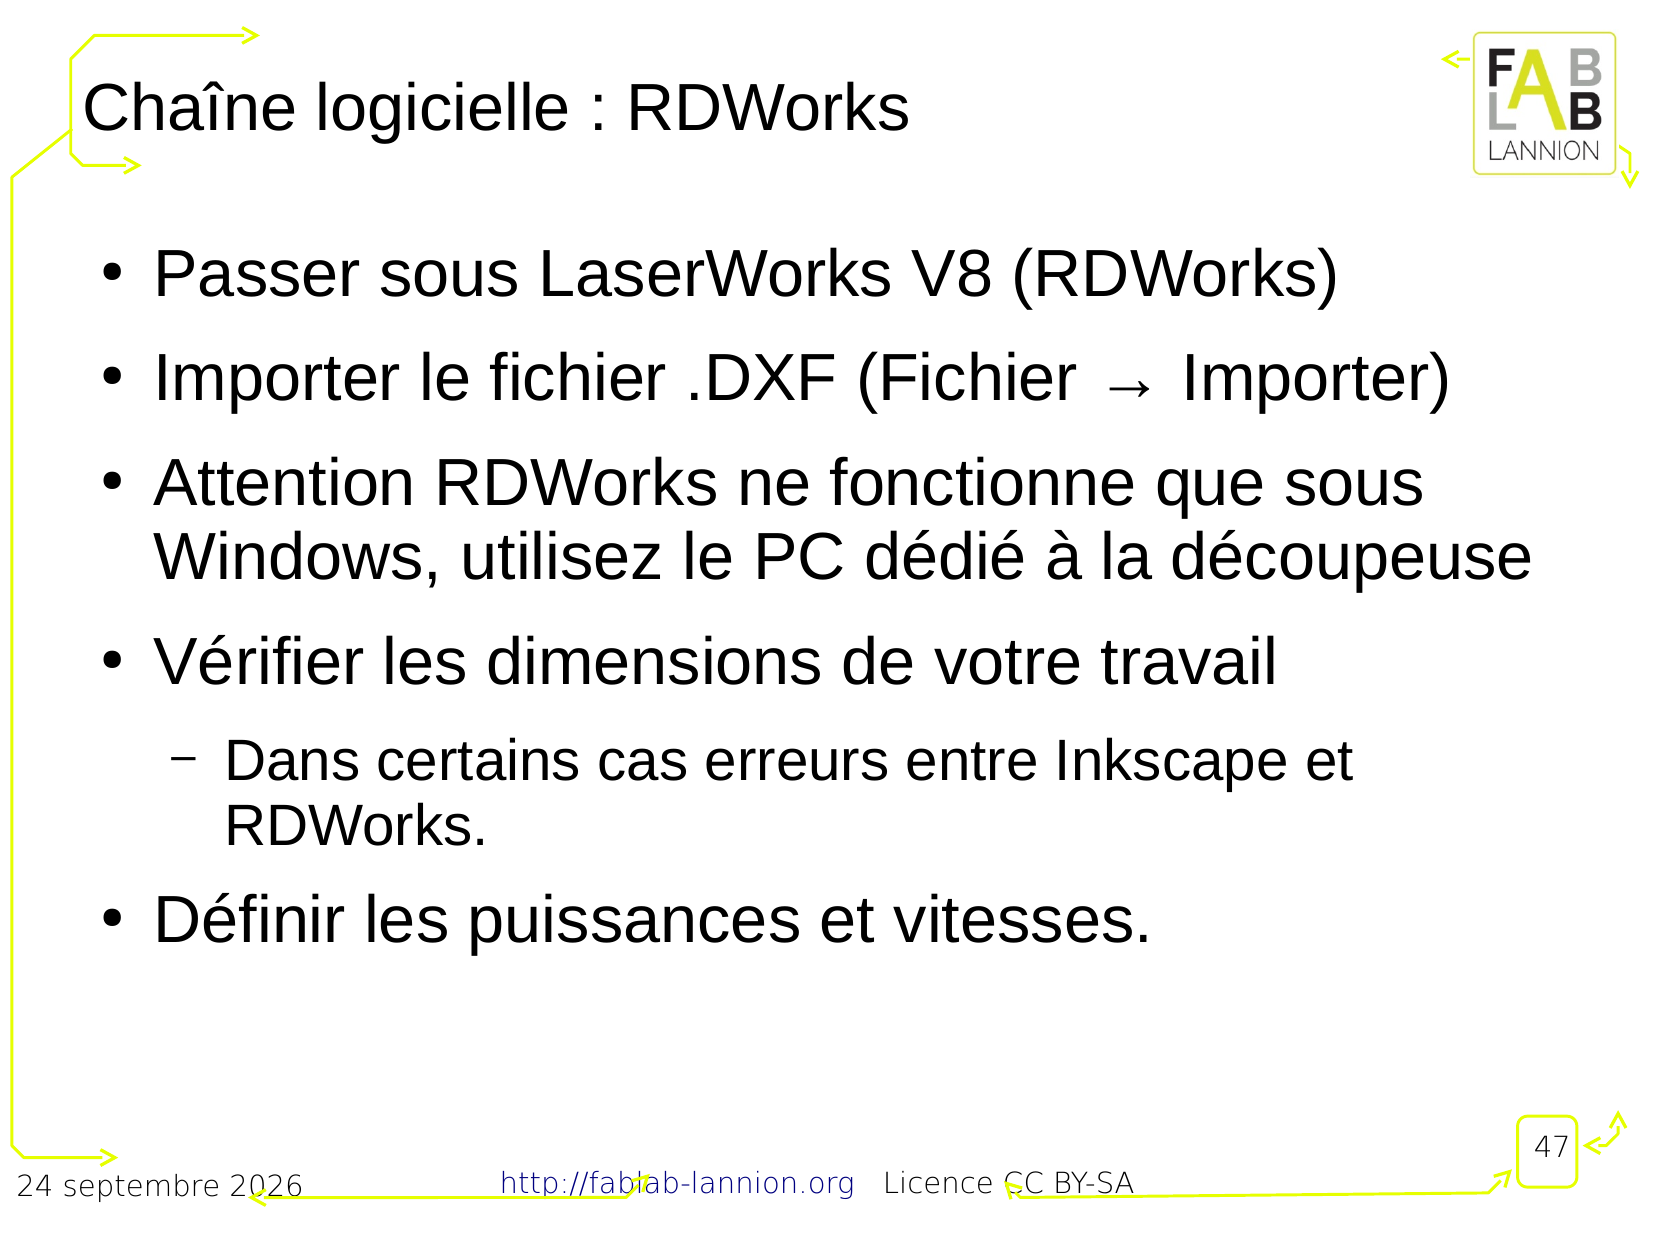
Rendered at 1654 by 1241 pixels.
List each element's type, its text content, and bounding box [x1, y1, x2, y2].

title Chaîne logicielle : RDWorks [82, 49, 1441, 166]
list Passer sous LaserWorks V8 (RDWorks) Importer le fichier .DXF (Fichier → Importer) Attention RDWorks ne fonctionne que sous Windows, utilisez le PC dédié à la découpeuse Vérifier les dimensions de votre travail Dans certains cas erreurs entre Inkscape et RDWorks. Définir les puissances et vitesses. [82, 236, 1571, 1010]
picture [1470, 29, 1619, 178]
